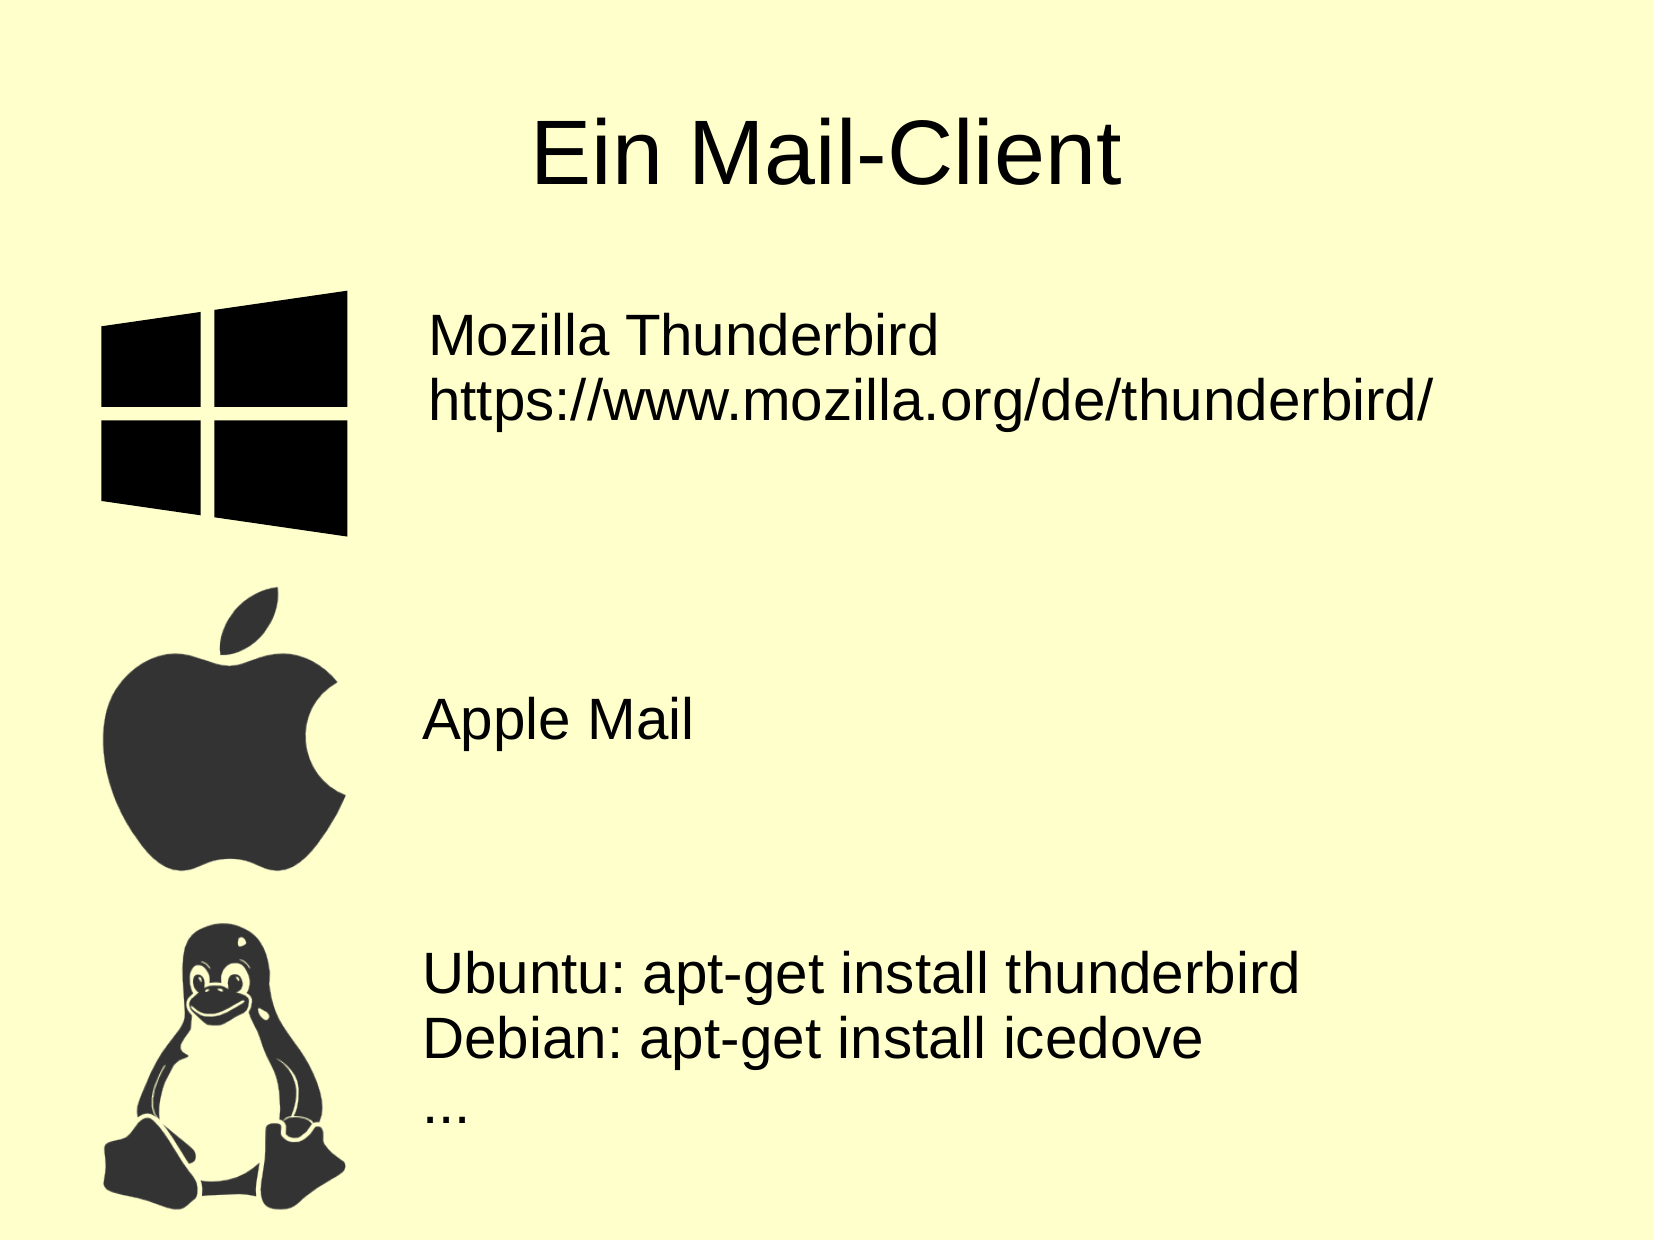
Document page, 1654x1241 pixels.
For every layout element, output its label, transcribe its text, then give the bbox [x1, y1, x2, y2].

text_box Apple Mail [407, 614, 1565, 851]
text_box Ubuntu: apt-get install thunderbird Debian: apt-get install icedove ... [407, 933, 1565, 1170]
picture [80, 266, 369, 556]
title Ein Mail-Client [82, 49, 1571, 257]
picture [80, 922, 369, 1211]
picture [80, 584, 369, 874]
text_box Mozilla Thunderbird https://www.mozilla.org/de/thunderbird/ [413, 295, 1619, 532]
